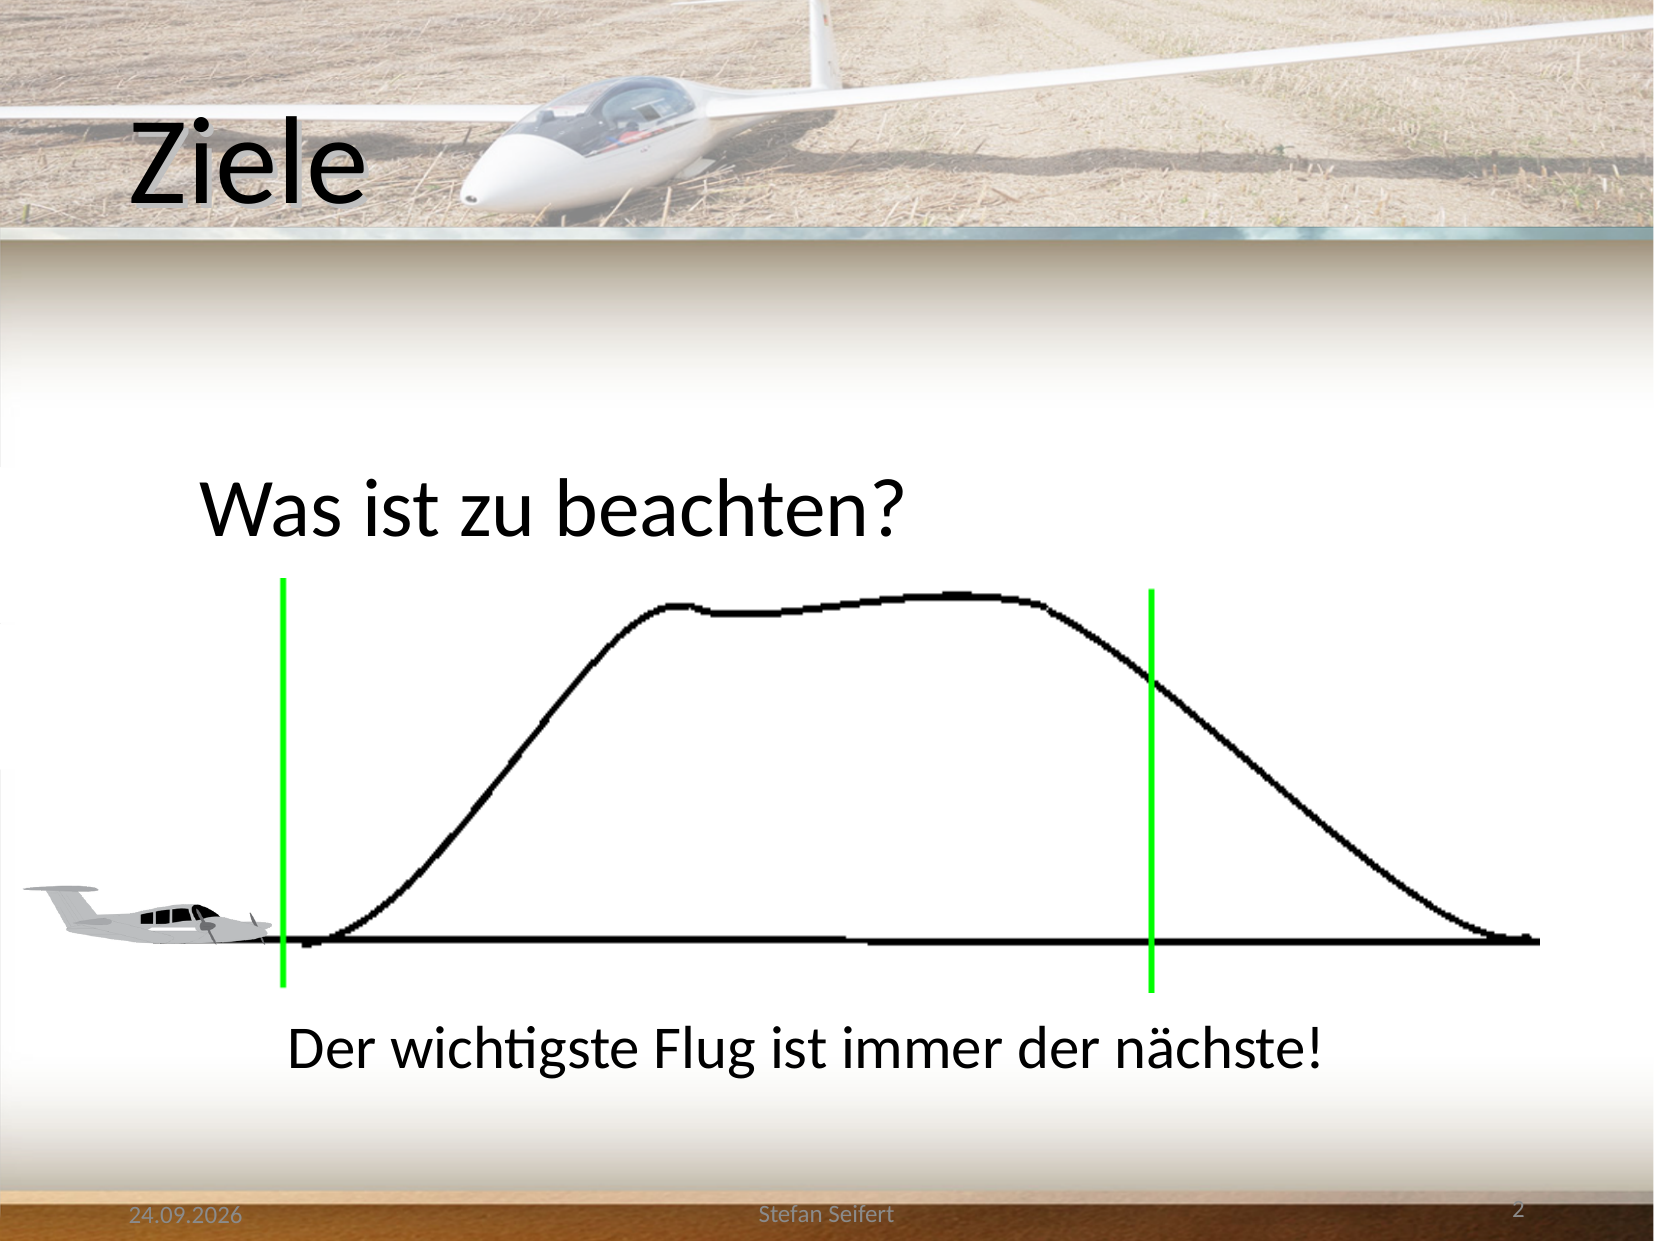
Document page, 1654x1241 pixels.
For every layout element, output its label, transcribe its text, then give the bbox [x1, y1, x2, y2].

slide_number 14.02.2015 [113, 1180, 486, 1241]
list Was ist zu beachten? [113, 330, 1540, 885]
title Ziele [113, 33, 1540, 273]
list Was ist zu beachten? [113, 945, 1540, 1168]
footer Stefan Seifert [547, 1179, 1106, 1241]
text_box Der wichtigste Flug ist immer der nächste! [236, 1015, 1335, 1089]
picture [0, 0, 1654, 1241]
slide_number <number> [1167, 1174, 1540, 1241]
